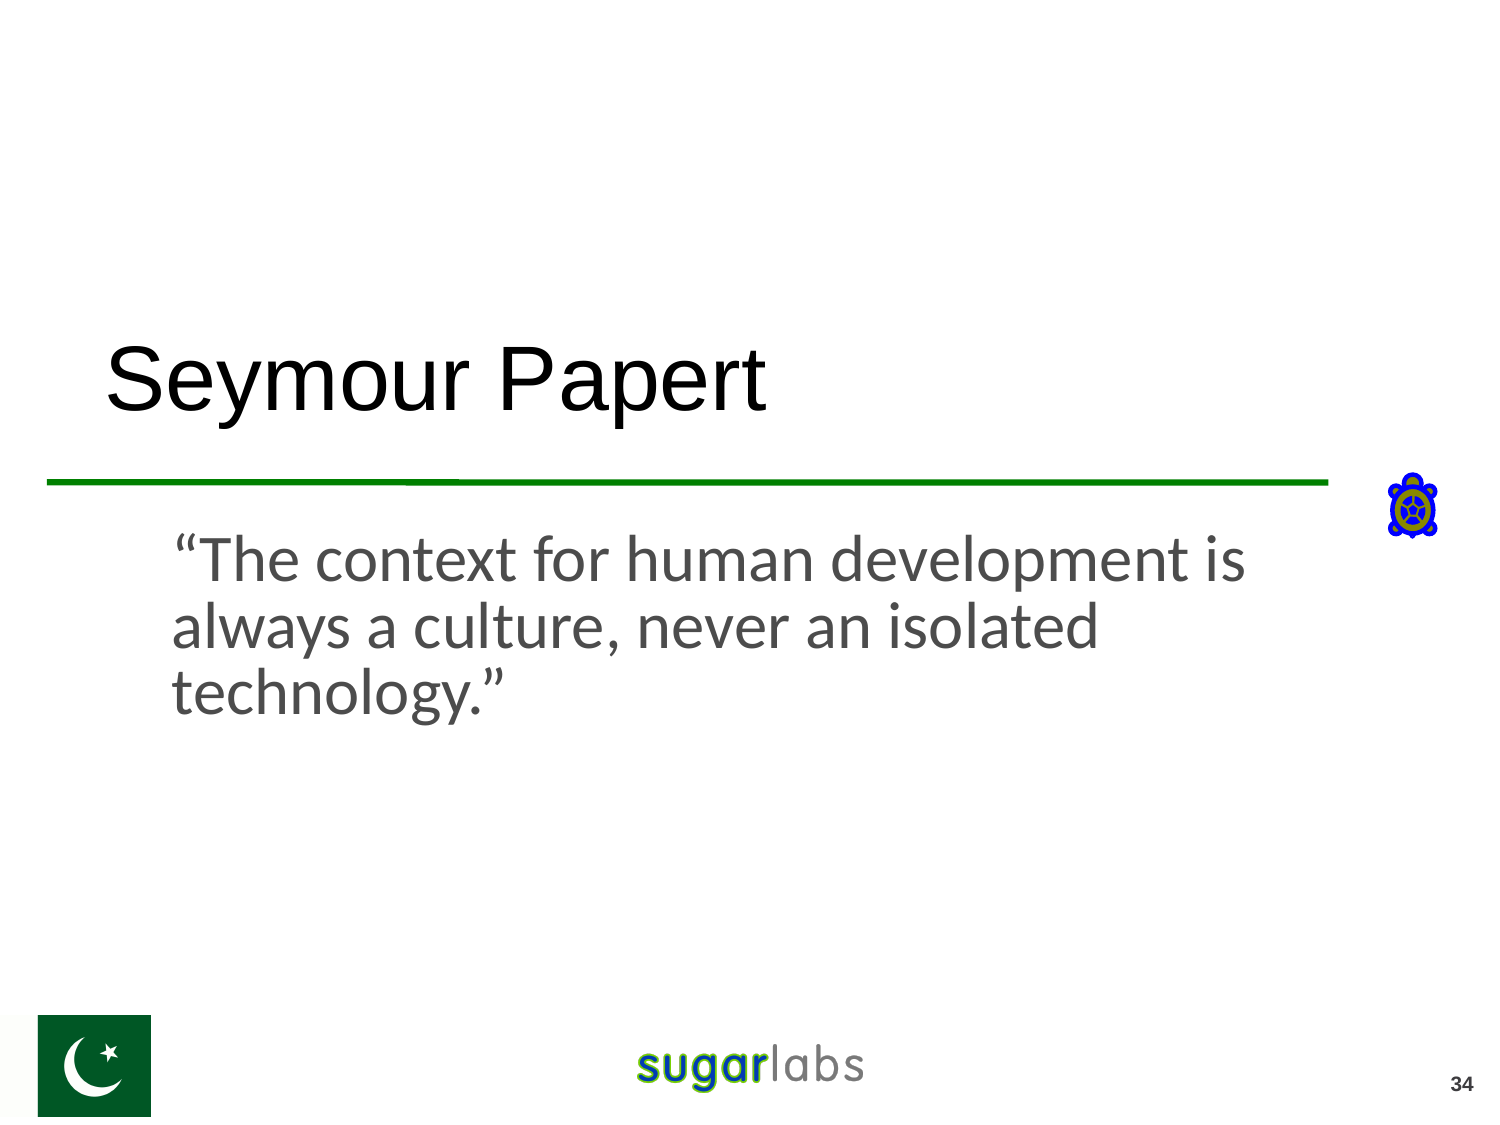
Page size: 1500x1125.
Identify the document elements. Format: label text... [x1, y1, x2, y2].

picture [0, 1015, 151, 1117]
picture [1376, 470, 1449, 543]
title Seymour Papert [59, 284, 1409, 473]
picture [637, 1044, 863, 1093]
list “The context for human development is always a culture, never an isolated technology.” [59, 531, 1409, 859]
